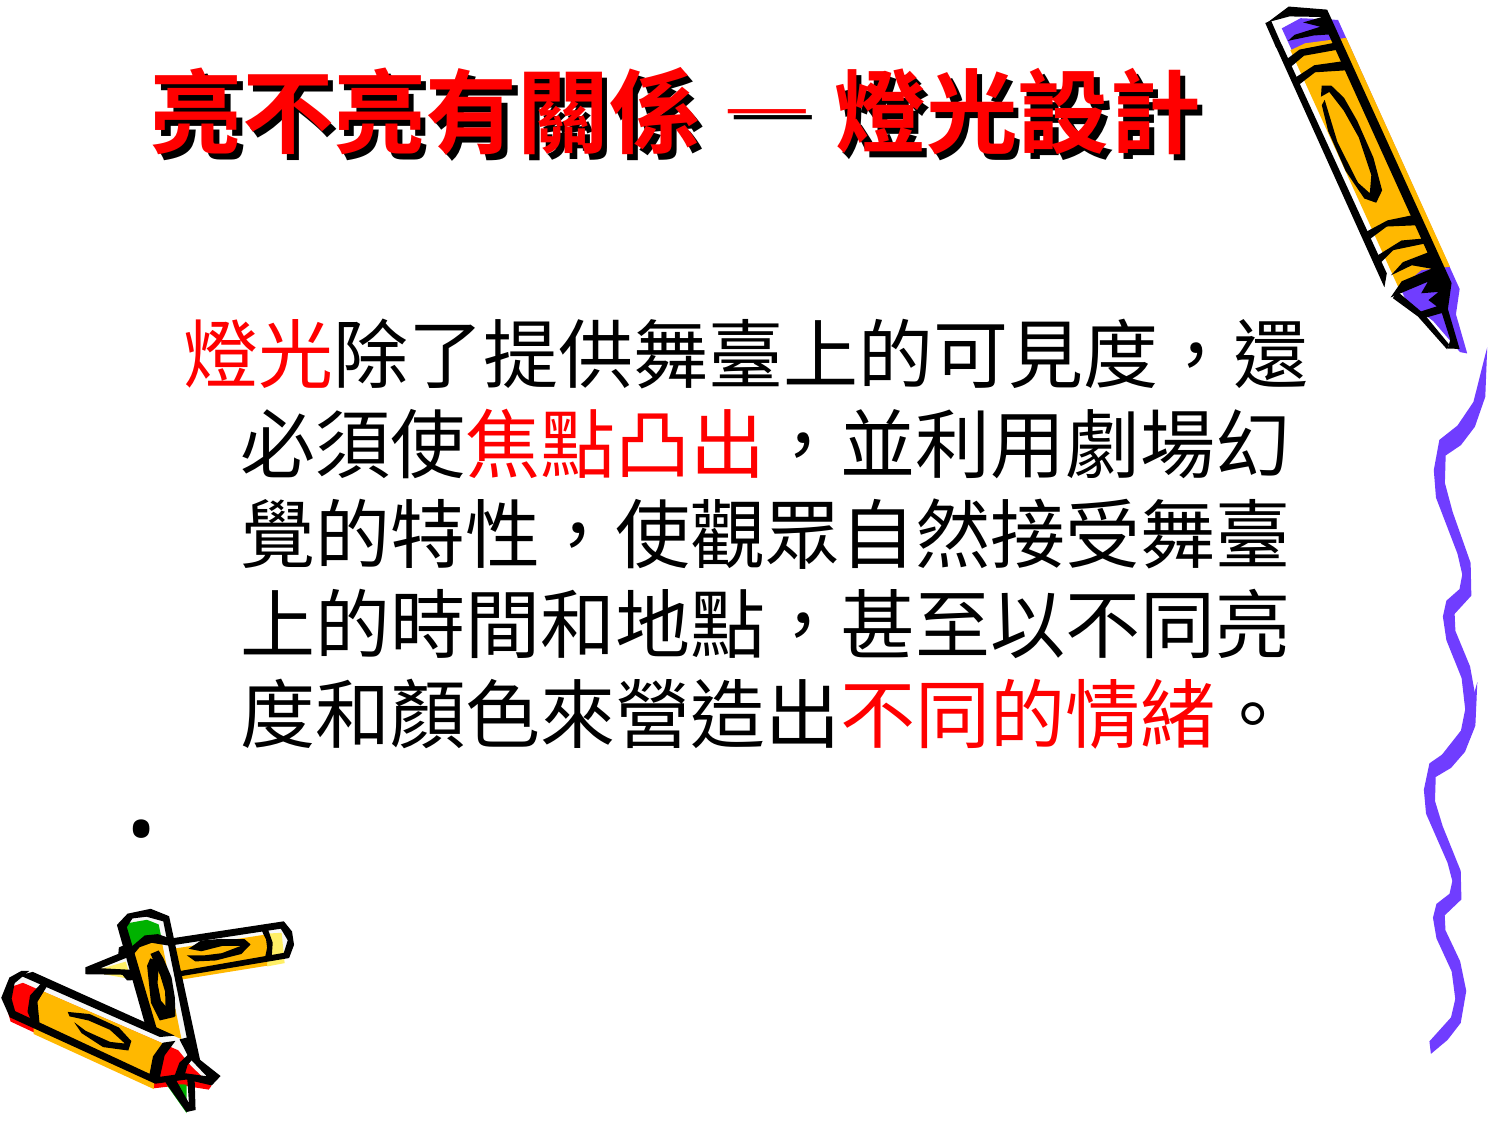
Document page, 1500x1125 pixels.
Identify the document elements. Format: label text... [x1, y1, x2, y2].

title 亮不亮有關係 — 燈光設計 [112, 24, 1240, 173]
list 燈光除了提供舞臺上的可見度，還必須使焦點凸出，並利用劇場幻覺的特性，使觀眾自然接受舞臺上的時間和地點，甚至以不同亮度和顏色來營造出不同的情緒。 [112, 299, 1375, 901]
